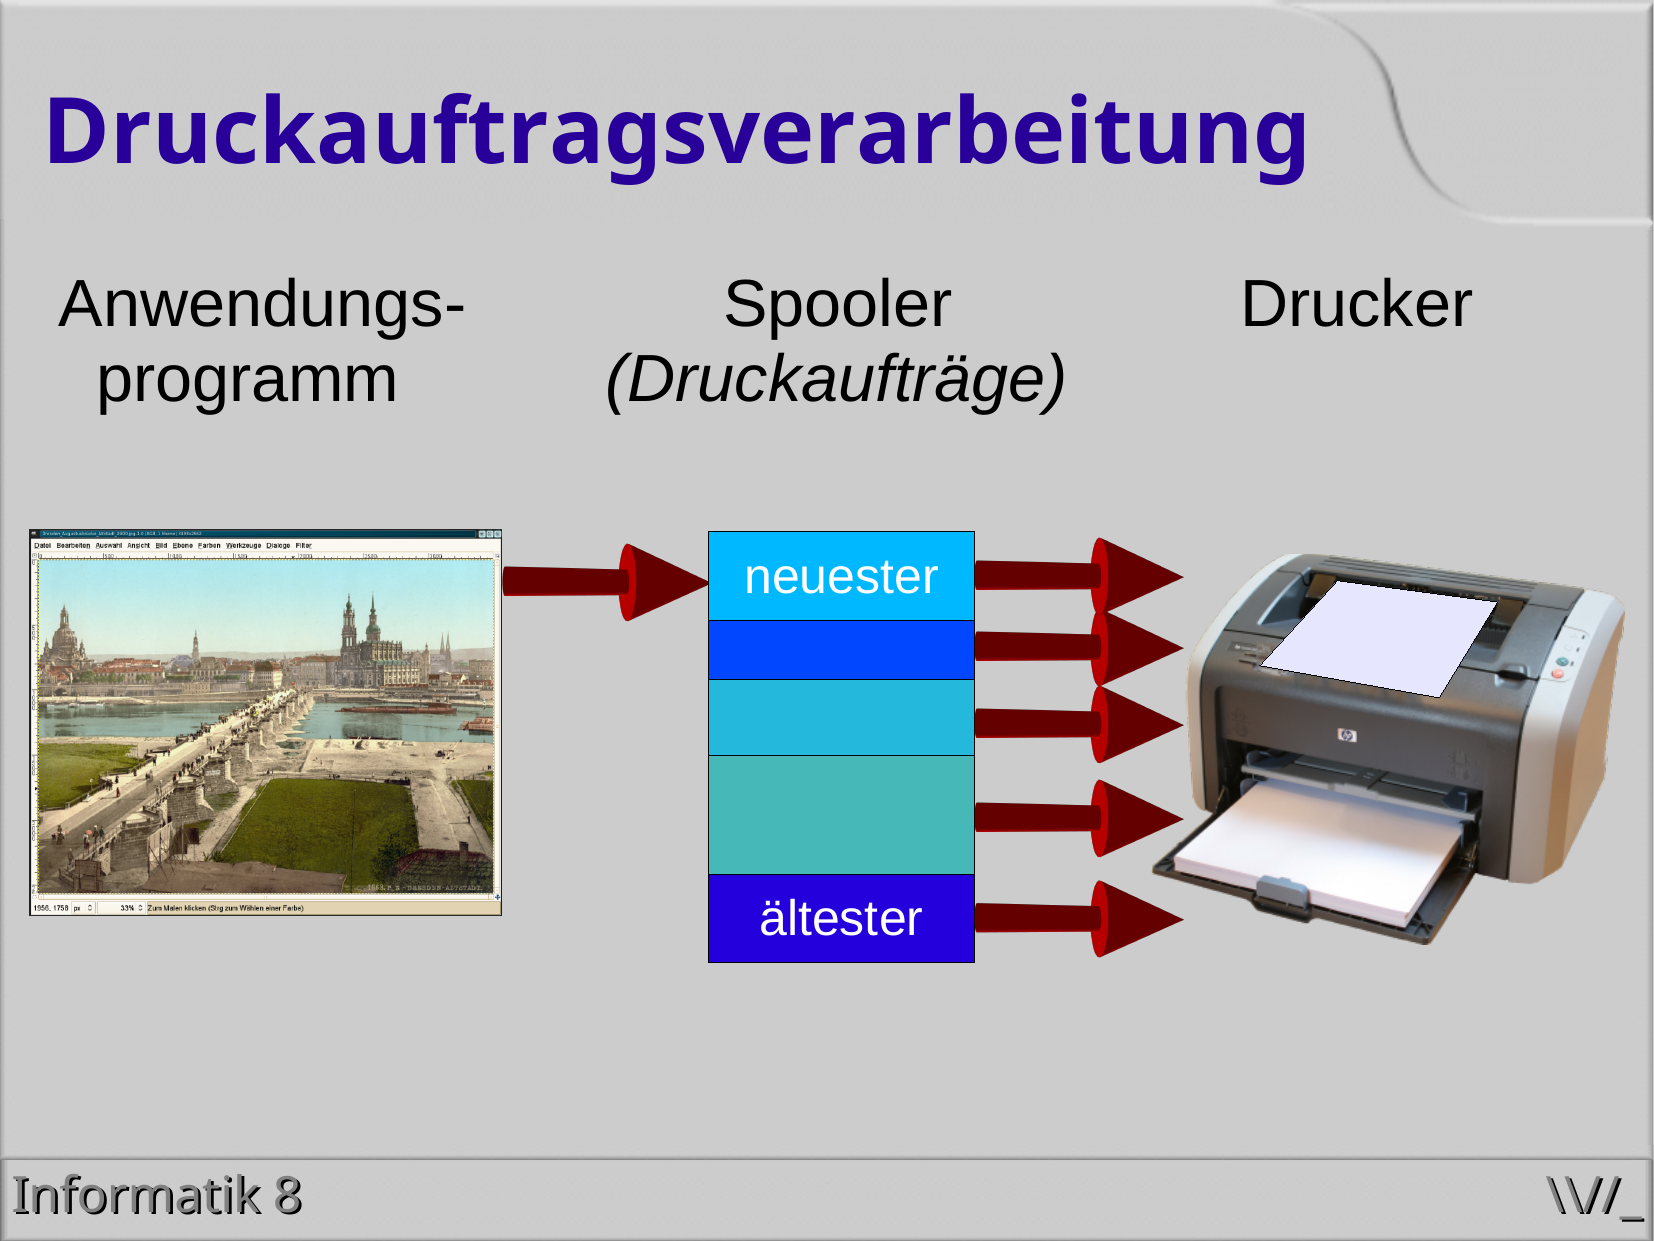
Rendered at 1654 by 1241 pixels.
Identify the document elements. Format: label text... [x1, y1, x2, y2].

text_box [1259, 580, 1498, 698]
list Anwendungs- Spooler Drucker programm (Druckaufträge) [59, 265, 1625, 443]
text_box [708, 620, 975, 874]
text_box ältester [708, 874, 975, 963]
picture [0, 0, 1654, 1241]
title Druckauftragsverarbeitung [36, 16, 1319, 242]
text_box neuester [708, 531, 975, 620]
